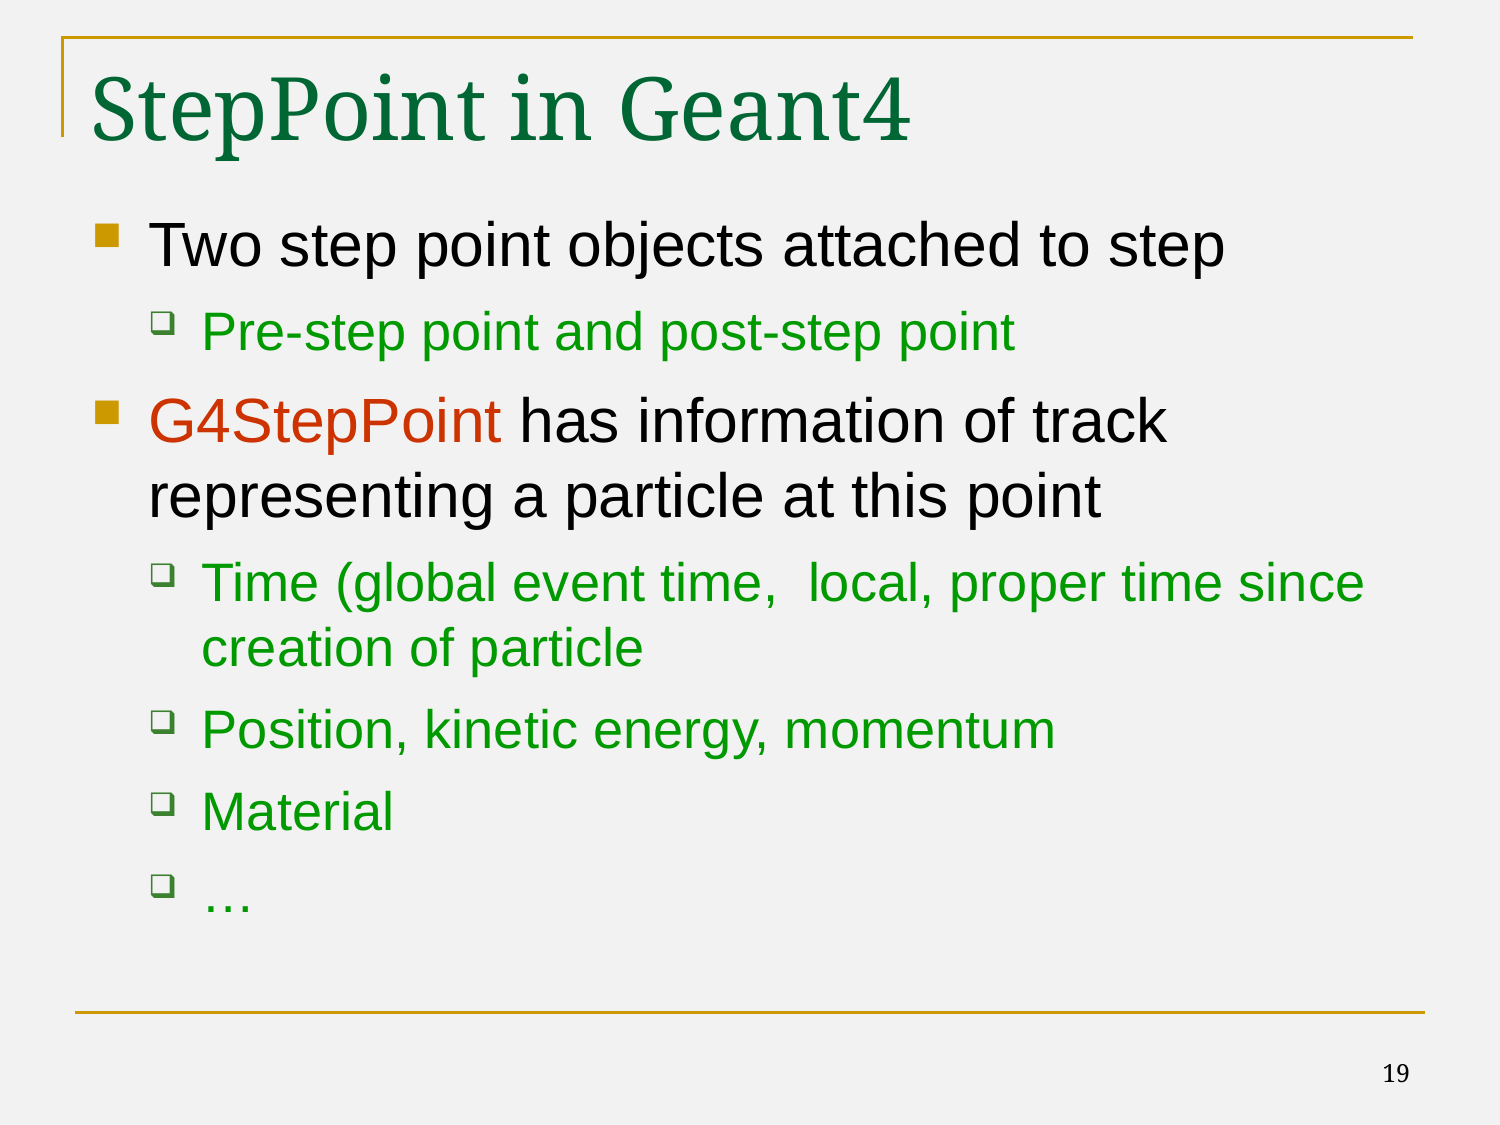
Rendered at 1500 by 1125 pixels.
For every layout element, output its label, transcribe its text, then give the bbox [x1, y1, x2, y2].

title StepPoint in Geant4 [75, 45, 1426, 233]
text_box <number> [1074, 1024, 1426, 1100]
list Two step point objects attached to step Pre-step point and post-step point G4StepPoint has information of track representing a particle at this point Time (global event time, local, proper time since creation of particle Position, kinetic energy, momentum Material … [76, 196, 1427, 1011]
